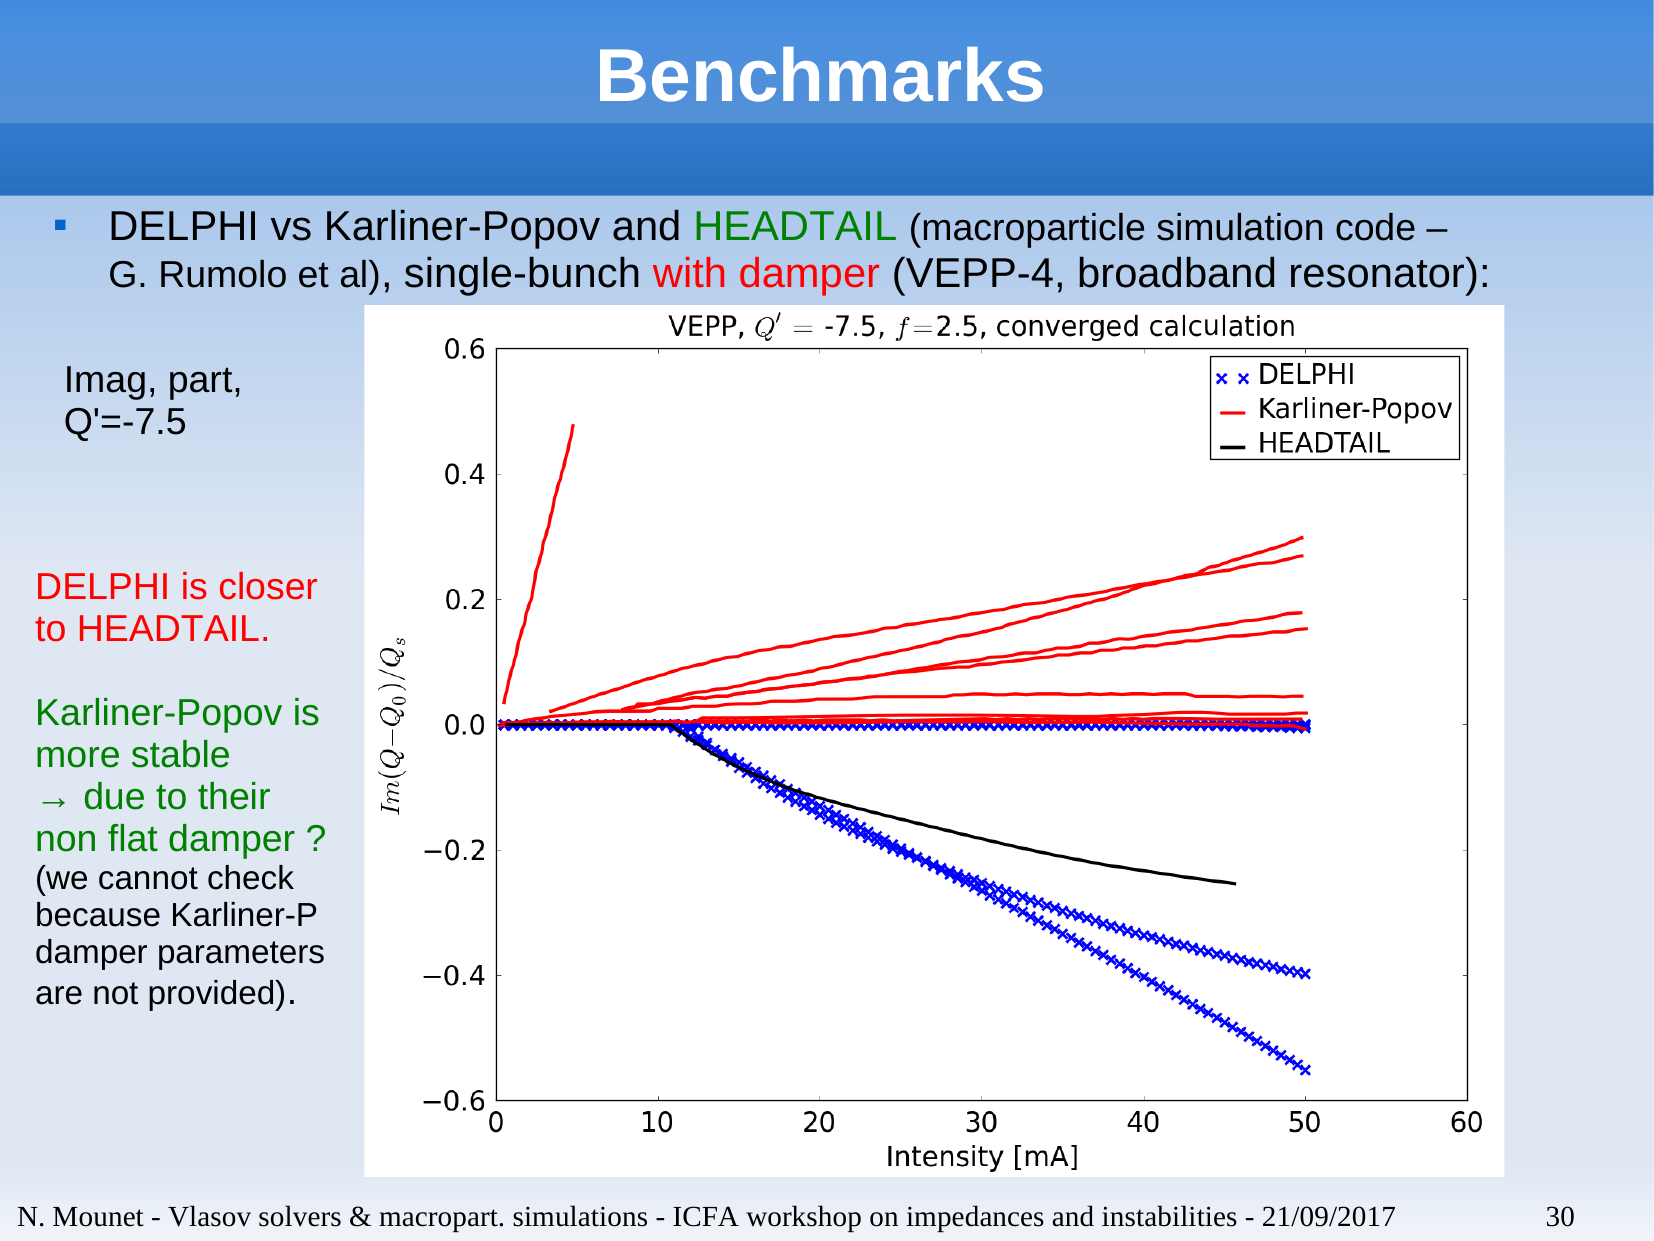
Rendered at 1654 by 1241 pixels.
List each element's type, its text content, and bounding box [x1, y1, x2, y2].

picture [0, 0, 1654, 1241]
list DELPHI vs Karliner-Popov and HEADTAIL (macroparticle simulation code – G. Rumolo et al), single-bunch with damper (VEPP-4, broadband resonator): [37, 203, 1613, 1051]
text_box DELPHI is closer to HEADTAIL. Karliner-Popov is more stable → due to their non flat damper ? (we cannot check because Karliner-P damper parameters are not provided). [20, 558, 341, 1138]
title Benchmarks [76, 1, 1565, 151]
text_box Imag, part, Q'=-7.5 [48, 350, 265, 450]
